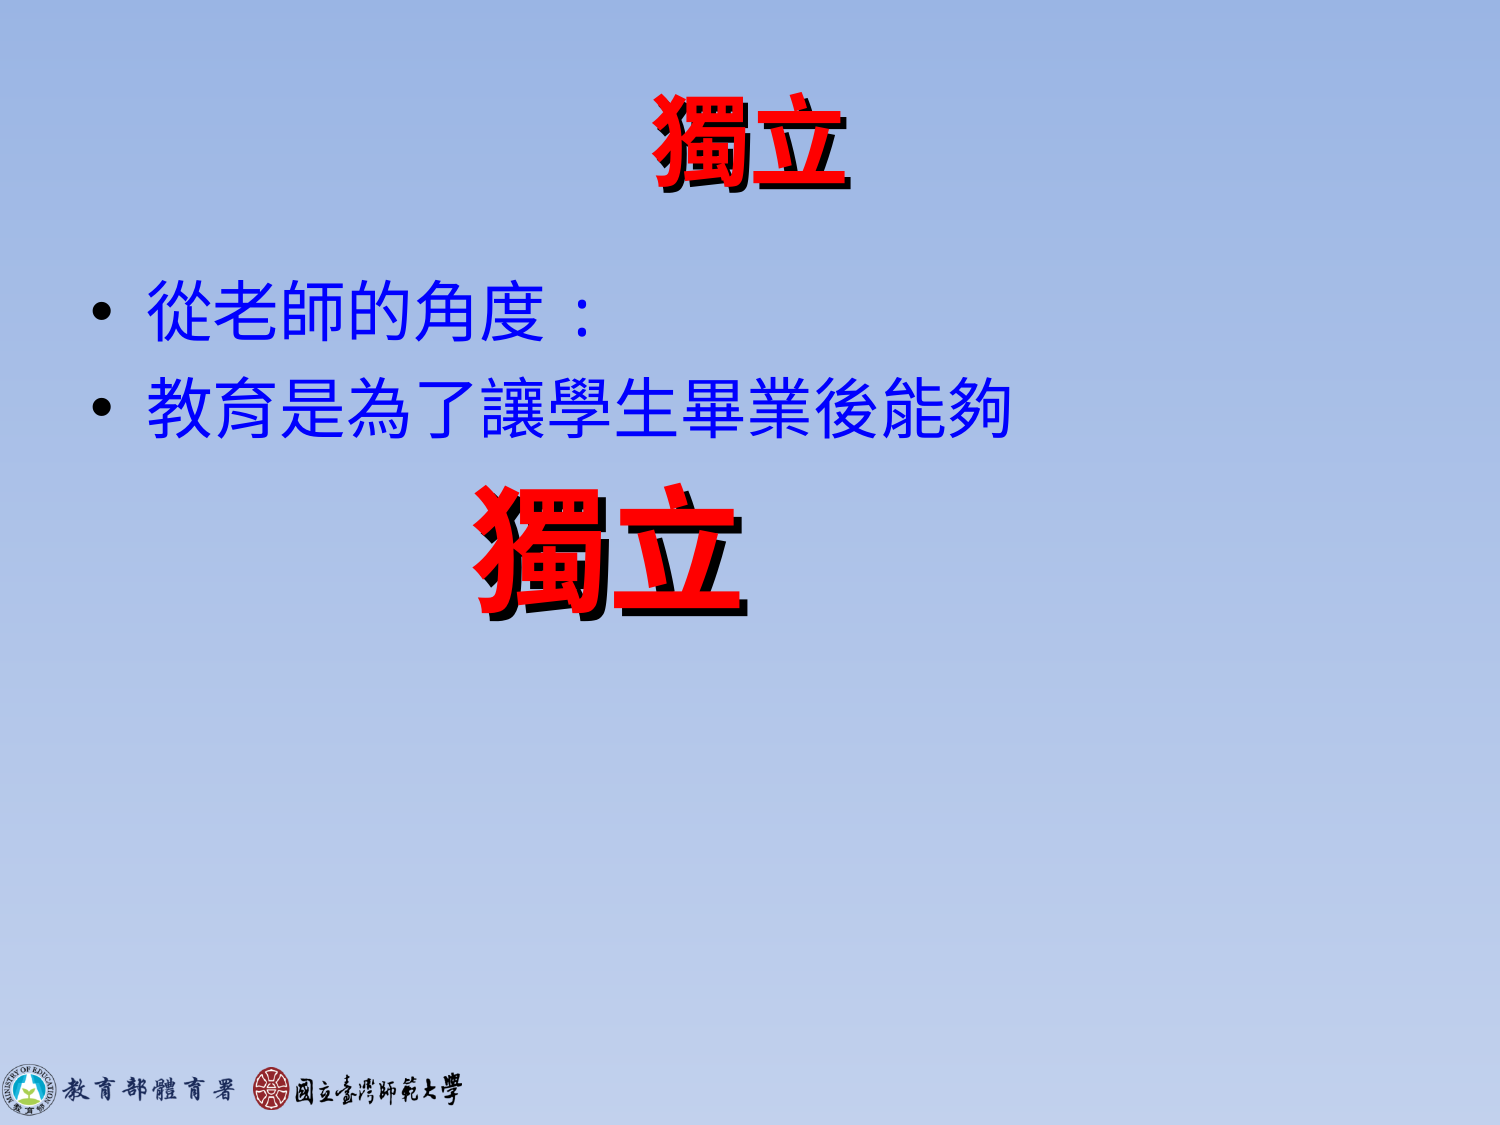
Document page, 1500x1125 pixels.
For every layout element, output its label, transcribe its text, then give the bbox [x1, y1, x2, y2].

title 獨立 [75, 45, 1426, 233]
list 從老師的角度: 教育是為了讓學生畢業後能夠 獨立 [75, 262, 1426, 1005]
